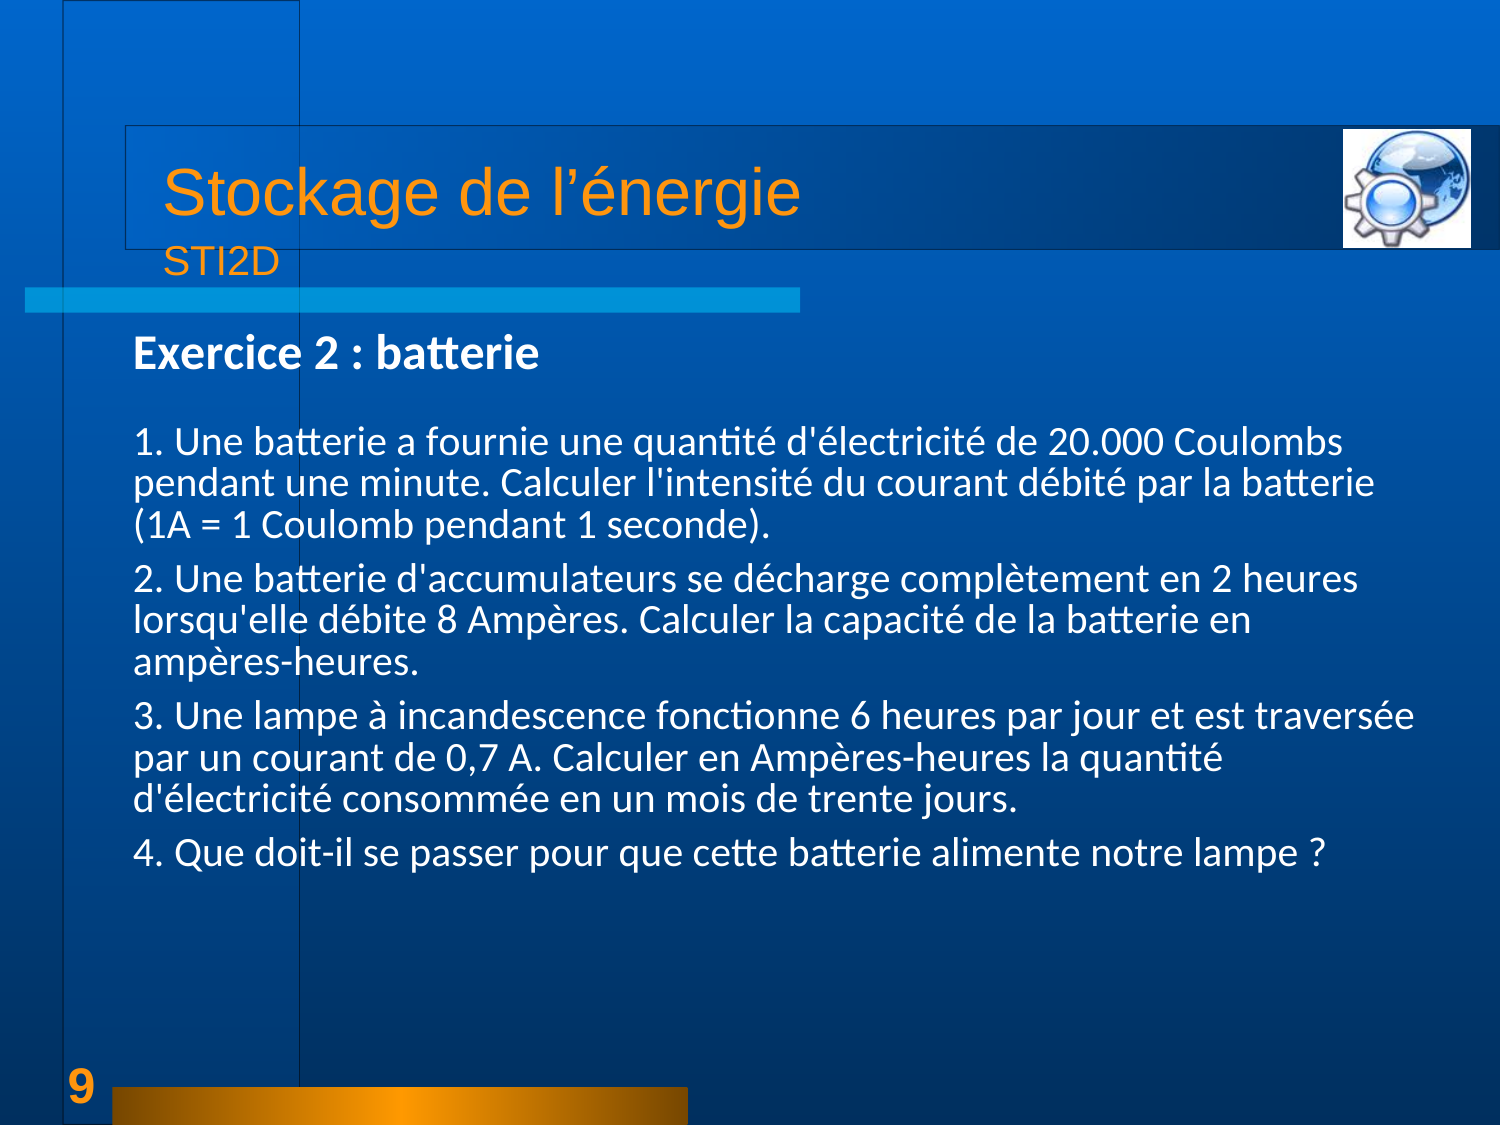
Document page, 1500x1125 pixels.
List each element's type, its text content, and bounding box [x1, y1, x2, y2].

text_box Exercice 2 : batterie Une batterie a fournie une quantité d'électricité de 20.000 Coulombs pendant une minute. Calculer l'intensité du courant débité par la batterie (1A = 1 Coulomb pendant 1 seconde). Une batterie d'accumulateurs se décharge complètement en 2 heures lorsqu'elle débite 8 Ampères. Calculer la capacité de la batterie en ampères-heures. Une lampe à incandescence fonctionne 6 heures par jour et est traversée par un courant de 0,7 A. Calculer en Ampères-heures la quantité d'électricité consommée en un mois de trente jours. Que doit-il se passer pour que cette batterie alimente notre lampe ? [118, 324, 1436, 1010]
picture [1343, 129, 1471, 248]
